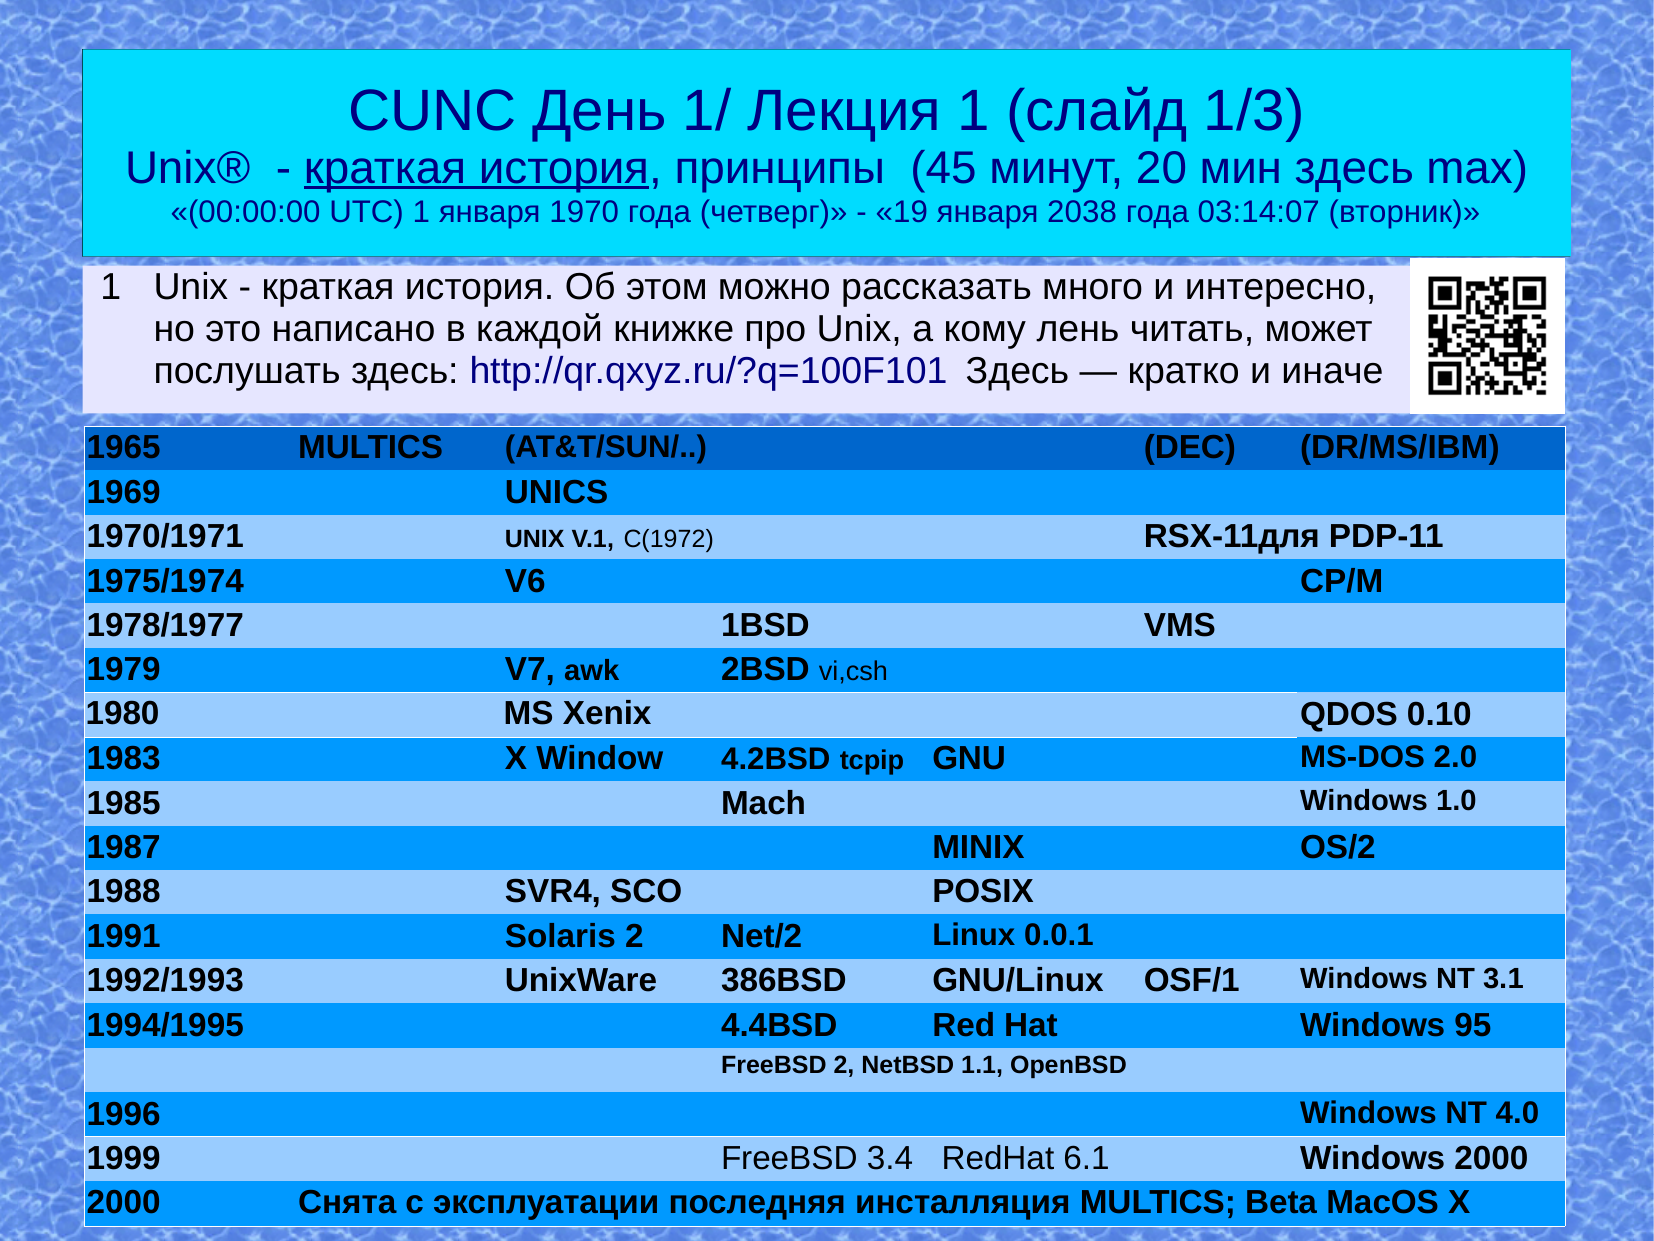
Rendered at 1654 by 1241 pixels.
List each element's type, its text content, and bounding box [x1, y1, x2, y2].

table_cell 386BSD [718, 959, 929, 1003]
table_cell [295, 781, 502, 826]
table_cell [1297, 603, 1565, 648]
table_header (DR/MS/IBM) [1297, 427, 1565, 470]
table_cell 1985 [85, 781, 295, 826]
table_cell [718, 515, 929, 559]
table_cell V6 [502, 559, 718, 603]
table_cell 1970/1971 [85, 515, 295, 559]
table_cell 1996 [85, 1092, 295, 1136]
title CUNC День 1/ Лекция 1 (слайд 1/3) Unix® - краткая история, принципы (45 минут, 20 мин здесь max) «(00:00:00 UTC) 1 января 1970 года (четверг)» - «19 января 2038 года 03:14:07 (вторник)» [82, 49, 1571, 257]
table_cell FreeBSD 2, NetBSD 1.1, OpenBSD [718, 1048, 1141, 1092]
table_cell [1297, 648, 1565, 692]
table_cell [295, 1092, 502, 1136]
table_cell [1141, 738, 1297, 781]
table_cell Windows 95 [1297, 1003, 1565, 1048]
table_cell Windows NT 3.1 [1297, 959, 1565, 1003]
table_cell [1141, 870, 1297, 914]
table_header [929, 427, 1141, 470]
table_cell GNU [929, 738, 1141, 781]
table_cell 1979 [85, 648, 295, 692]
table_cell [502, 781, 718, 826]
table_cell [1141, 559, 1297, 603]
table_cell [1141, 826, 1297, 870]
table_cell [1141, 914, 1297, 959]
table_cell 1980 [85, 693, 295, 737]
table_cell [502, 1048, 718, 1092]
table_cell 4.2BSD tcpip [718, 738, 929, 781]
table_cell V7, awk [502, 648, 718, 692]
table_cell Mach [718, 781, 929, 826]
table_cell [929, 559, 1141, 603]
table_cell [1141, 1048, 1297, 1092]
table_cell Linux 0.0.1 [929, 914, 1141, 959]
table_cell [295, 603, 502, 648]
table_cell [718, 826, 929, 870]
table_cell RSX-11для PDP-11 [1141, 515, 1565, 559]
table_cell 1975/1974 [85, 559, 295, 603]
table_cell OS/2 [1297, 826, 1565, 870]
table_cell FreeBSD 3.4 [718, 1137, 929, 1181]
table_cell [295, 1003, 502, 1048]
table_cell [929, 603, 1141, 648]
table_cell 1999 [85, 1137, 295, 1181]
table_header (AT&T/SUN/..) [502, 427, 718, 470]
table_cell Solaris 2 [502, 914, 718, 959]
table_cell [1141, 1092, 1297, 1136]
table_cell [295, 959, 502, 1003]
picture [0, 0, 1654, 1241]
table_cell UnixWare [502, 959, 718, 1003]
table_cell [295, 738, 502, 781]
table_cell [1141, 693, 1297, 737]
table_cell QDOS 0.10 [1297, 692, 1565, 737]
table_cell 1992/1993 [85, 959, 295, 1003]
table_cell 2BSD vi,csh [718, 648, 929, 692]
table_cell [929, 1092, 1141, 1136]
table_cell Снята с эксплуатации последняя инсталляция MULTICS; Beta MacOS X [295, 1181, 1565, 1226]
table_cell RedHat 6.1 [929, 1137, 1141, 1181]
table_cell [929, 648, 1141, 692]
table_cell [1141, 781, 1297, 826]
table_header [718, 427, 929, 470]
table_cell OSF/1 [1141, 959, 1297, 1003]
list Unix - краткая история. Об этом можно рассказать много и интересно, но это написано в каждой книжке про Unix, а кому лень читать, может послушать здесь: http://qr.qxyz.ru/?q=100F101 Здесь — кратко и иначе [82, 265, 1410, 414]
table_cell X Window [502, 738, 718, 781]
table_cell [502, 1003, 718, 1048]
table_cell MINIX [929, 826, 1141, 870]
table_cell [295, 515, 502, 559]
table_cell CP/M [1297, 559, 1565, 603]
table_cell [295, 870, 502, 914]
table_cell [502, 1137, 718, 1181]
table_cell [718, 559, 929, 603]
table_cell [1297, 914, 1565, 959]
table_cell Windows 2000 [1297, 1137, 1565, 1181]
table_cell Windows NT 4.0 [1297, 1092, 1565, 1136]
table_cell [718, 693, 929, 737]
table_header 1965 [85, 427, 295, 470]
table_cell [929, 515, 1141, 559]
table_header (DEC) [1141, 427, 1297, 470]
table_cell [718, 470, 929, 515]
table_cell GNU/Linux [929, 959, 1141, 1003]
table_cell [295, 648, 502, 692]
table_cell Windows 1.0 [1297, 781, 1565, 826]
table_cell [1297, 870, 1565, 914]
table_cell [295, 559, 502, 603]
table_cell 2000 [85, 1181, 295, 1226]
table_cell MS Xenix [502, 693, 718, 737]
table_header MULTICS [295, 427, 502, 470]
table_cell [295, 914, 502, 959]
table_cell [718, 870, 929, 914]
table_cell [295, 1048, 502, 1092]
table_cell [929, 781, 1141, 826]
table_cell 1988 [85, 870, 295, 914]
table_cell UNICS [502, 470, 718, 515]
table_cell 1987 [85, 826, 295, 870]
table_cell UNIX V.1, C(1972) [502, 515, 718, 559]
table_cell [295, 693, 502, 737]
table_cell 1969 [85, 470, 295, 515]
table_cell [1141, 1137, 1297, 1181]
table_cell [1297, 1048, 1565, 1092]
table_cell [502, 826, 718, 870]
table_cell [929, 693, 1141, 737]
table_cell 1983 [85, 738, 295, 781]
table_cell [929, 470, 1141, 515]
table_cell [1141, 1003, 1297, 1048]
table_cell [1141, 648, 1297, 692]
table_cell 1978/1977 [85, 603, 295, 648]
table_cell Net/2 [718, 914, 929, 959]
table_cell 1991 [85, 914, 295, 959]
table_cell [295, 826, 502, 870]
table_cell [295, 470, 502, 515]
table_cell [502, 603, 718, 648]
table_cell [85, 1048, 295, 1092]
table_cell Red Hat [929, 1003, 1141, 1048]
table_cell [718, 1092, 929, 1136]
table_cell [1297, 470, 1565, 515]
table_cell 1994/1995 [85, 1003, 295, 1048]
table_cell 4.4BSD [718, 1003, 929, 1048]
table_cell [1141, 470, 1297, 515]
table_cell [502, 1092, 718, 1136]
table_cell MS-DOS 2.0 [1297, 737, 1565, 781]
table_cell 1BSD [718, 603, 929, 648]
table_cell [295, 1137, 502, 1181]
table_cell POSIX [929, 870, 1141, 914]
table_cell SVR4, SCO [502, 870, 718, 914]
table_cell VMS [1141, 603, 1297, 648]
